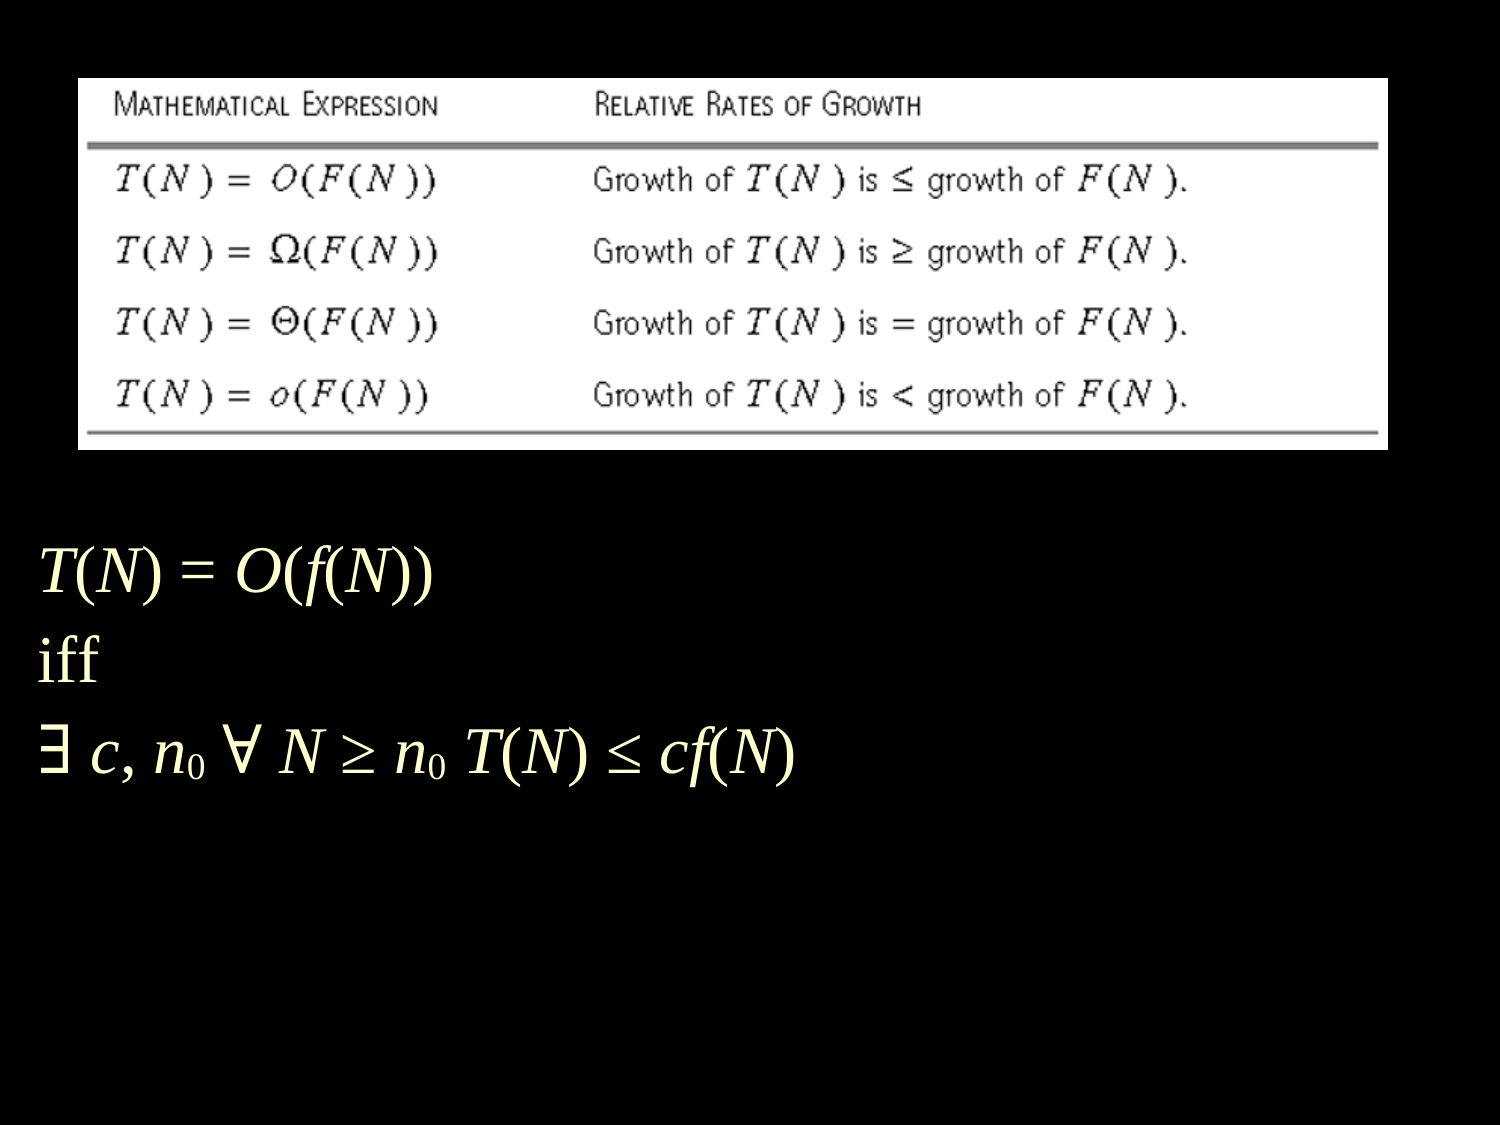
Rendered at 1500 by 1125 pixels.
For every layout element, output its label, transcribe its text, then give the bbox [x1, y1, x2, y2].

list T(N) = O(f(N)) iff ∃ c, n0 ∀ N ≥ n0 T(N) ≤ cf(N) [22, 525, 1482, 1026]
picture [78, 78, 1388, 451]
